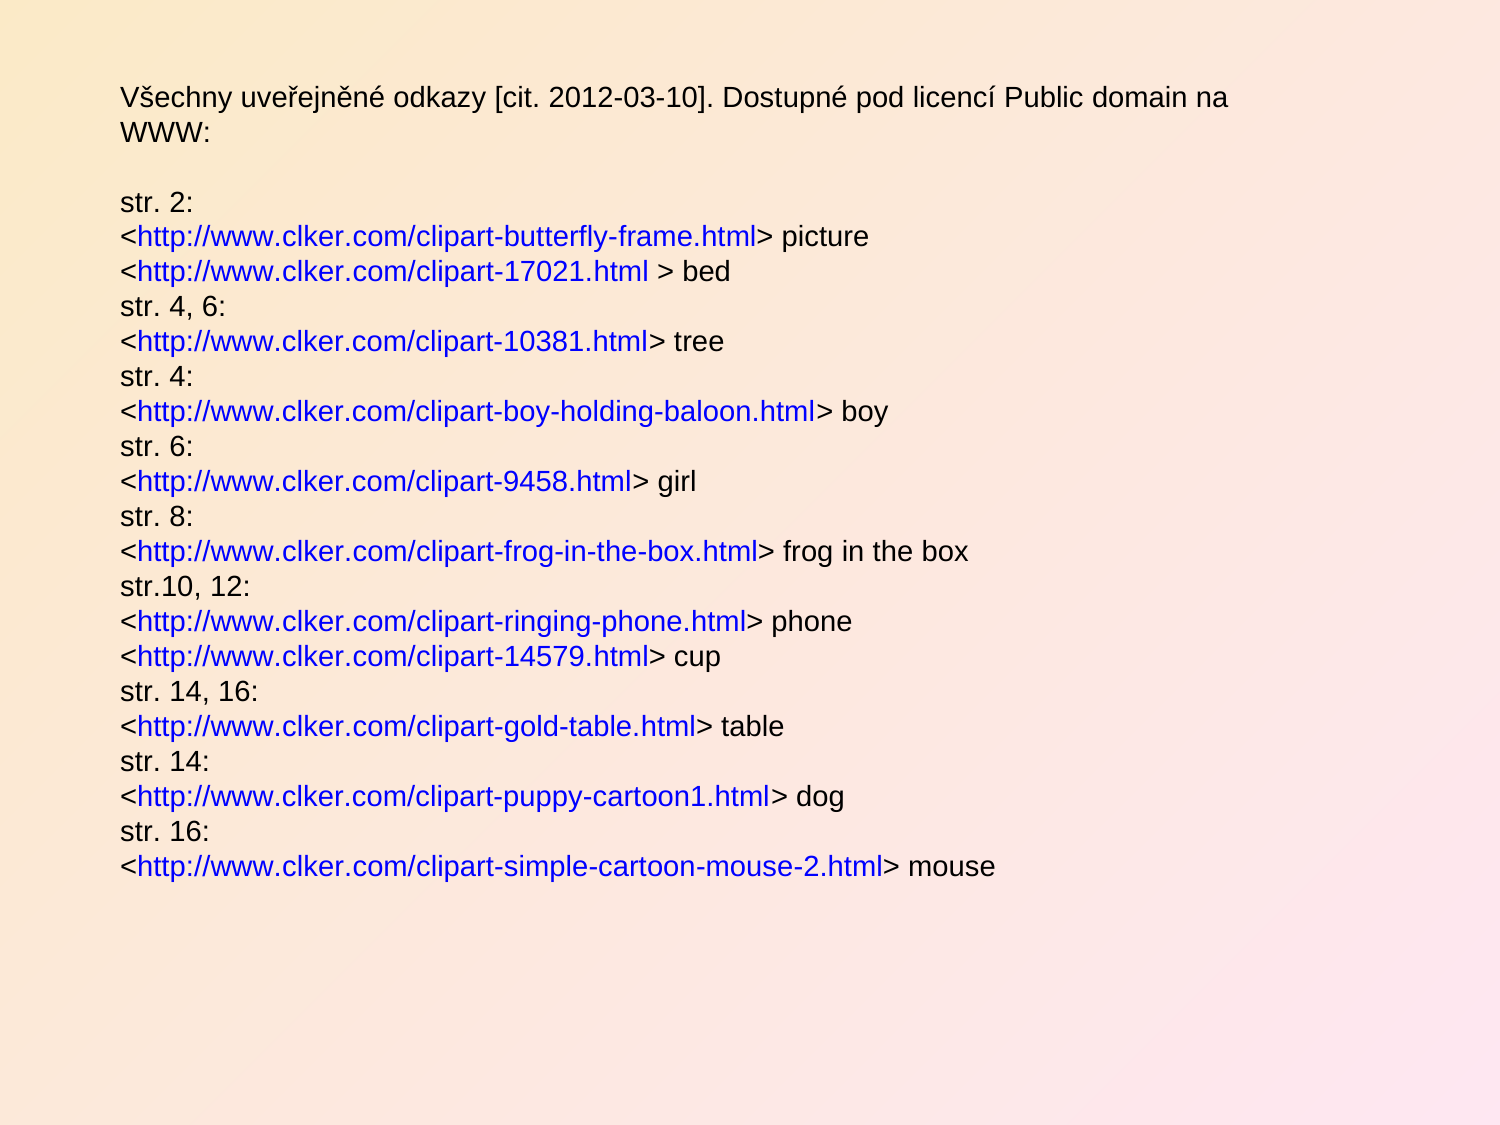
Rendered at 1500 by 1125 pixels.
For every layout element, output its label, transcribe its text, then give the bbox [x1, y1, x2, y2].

text_box Všechny uveřejněné odkazy [cit. 2012-03-10]. Dostupné pod licencí Public domain na WWW: str. 2: <http://www.clker.com/clipart-butterfly-frame.html> picture <http://www.clker.com/clipart-17021.html > bed str. 4, 6: <http://www.clker.com/clipart-10381.html> tree str. 4: <http://www.clker.com/clipart-boy-holding-baloon.html> boy str. 6: <http://www.clker.com/clipart-9458.html> girl str. 8: <http://www.clker.com/clipart-frog-in-the-box.html> frog in the box str.10, 12: <http://www.clker.com/clipart-ringing-phone.html> phone <http://www.clker.com/clipart-14579.html> cup str. 14, 16: <http://www.clker.com/clipart-gold-table.html> table str. 14: <http://www.clker.com/clipart-puppy-cartoon1.html> dog str. 16: <http://www.clker.com/clipart-simple-cartoon-mouse-2.html> mouse [105, 70, 1301, 890]
